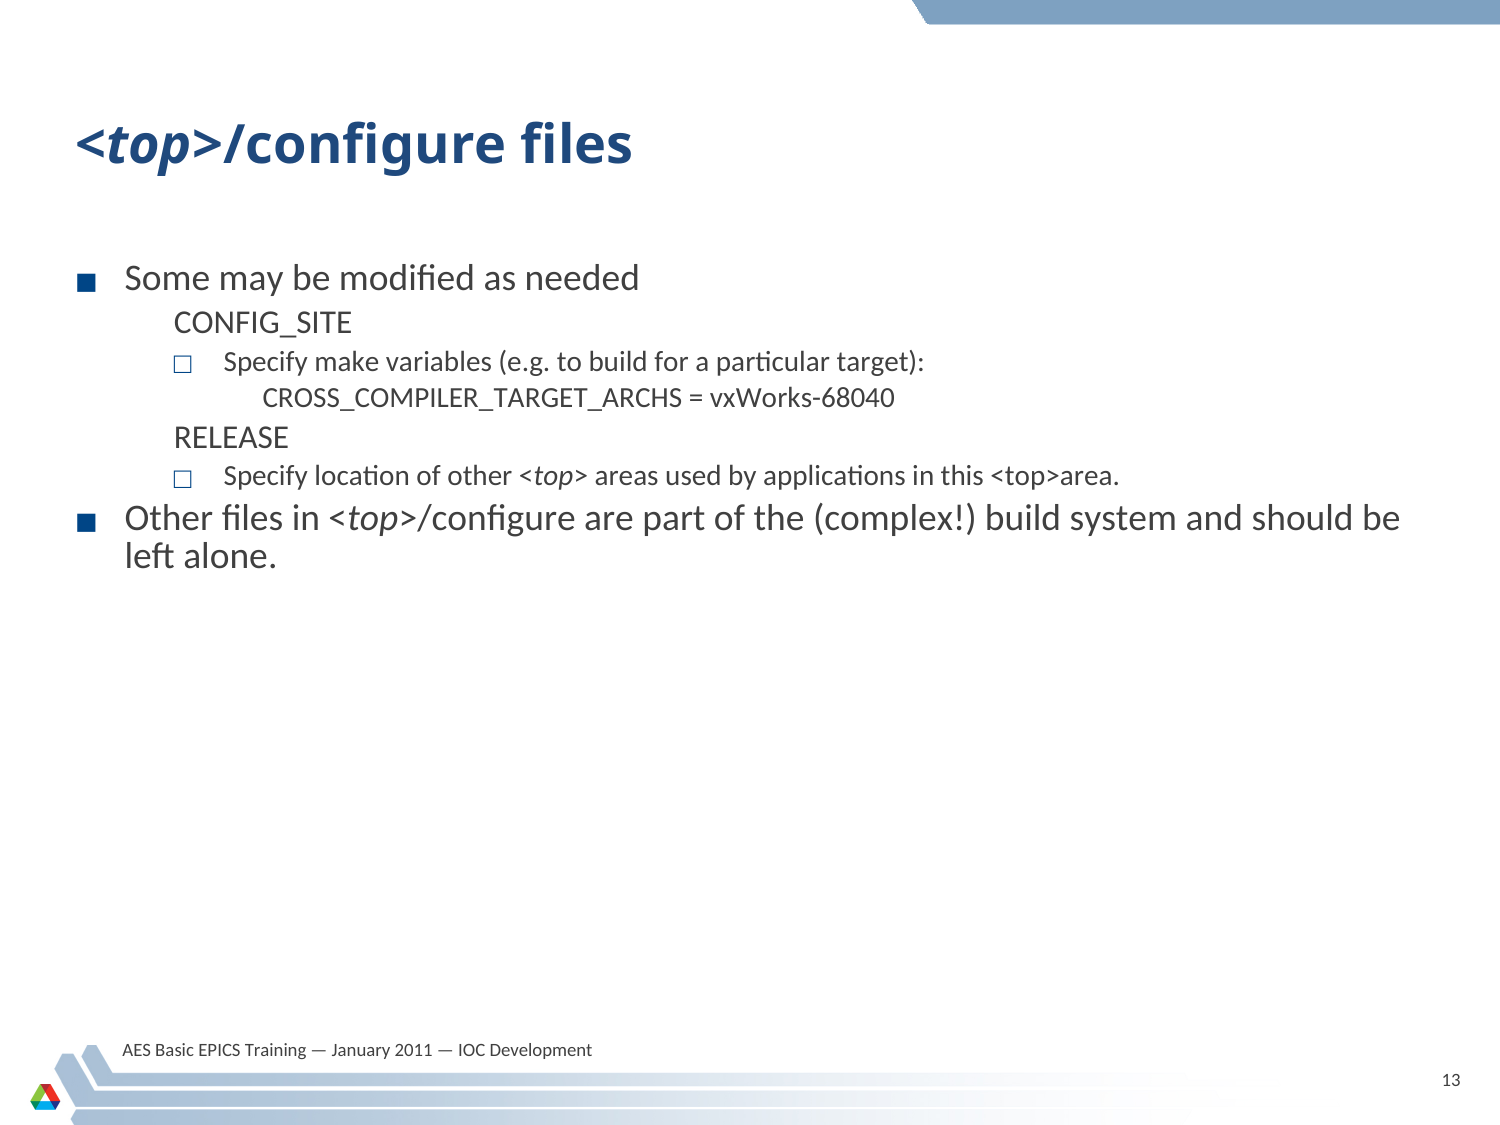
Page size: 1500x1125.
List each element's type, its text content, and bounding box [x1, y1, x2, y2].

picture [0, 0, 1500, 26]
list Some may be modified as needed CONFIG_SITE Specify make variables (e.g. to build for a particular target): CROSS_COMPILER_TARGET_ARCHS = vxWorks-68040 RELEASE Specify location of other <top> areas used by applications in this <top>area. Other files in <top>/configure are part of the (complex!) build system and should be left alone. [75, 262, 1426, 621]
picture [0, 1037, 1500, 1125]
title <top>/configure files [75, 111, 1426, 175]
